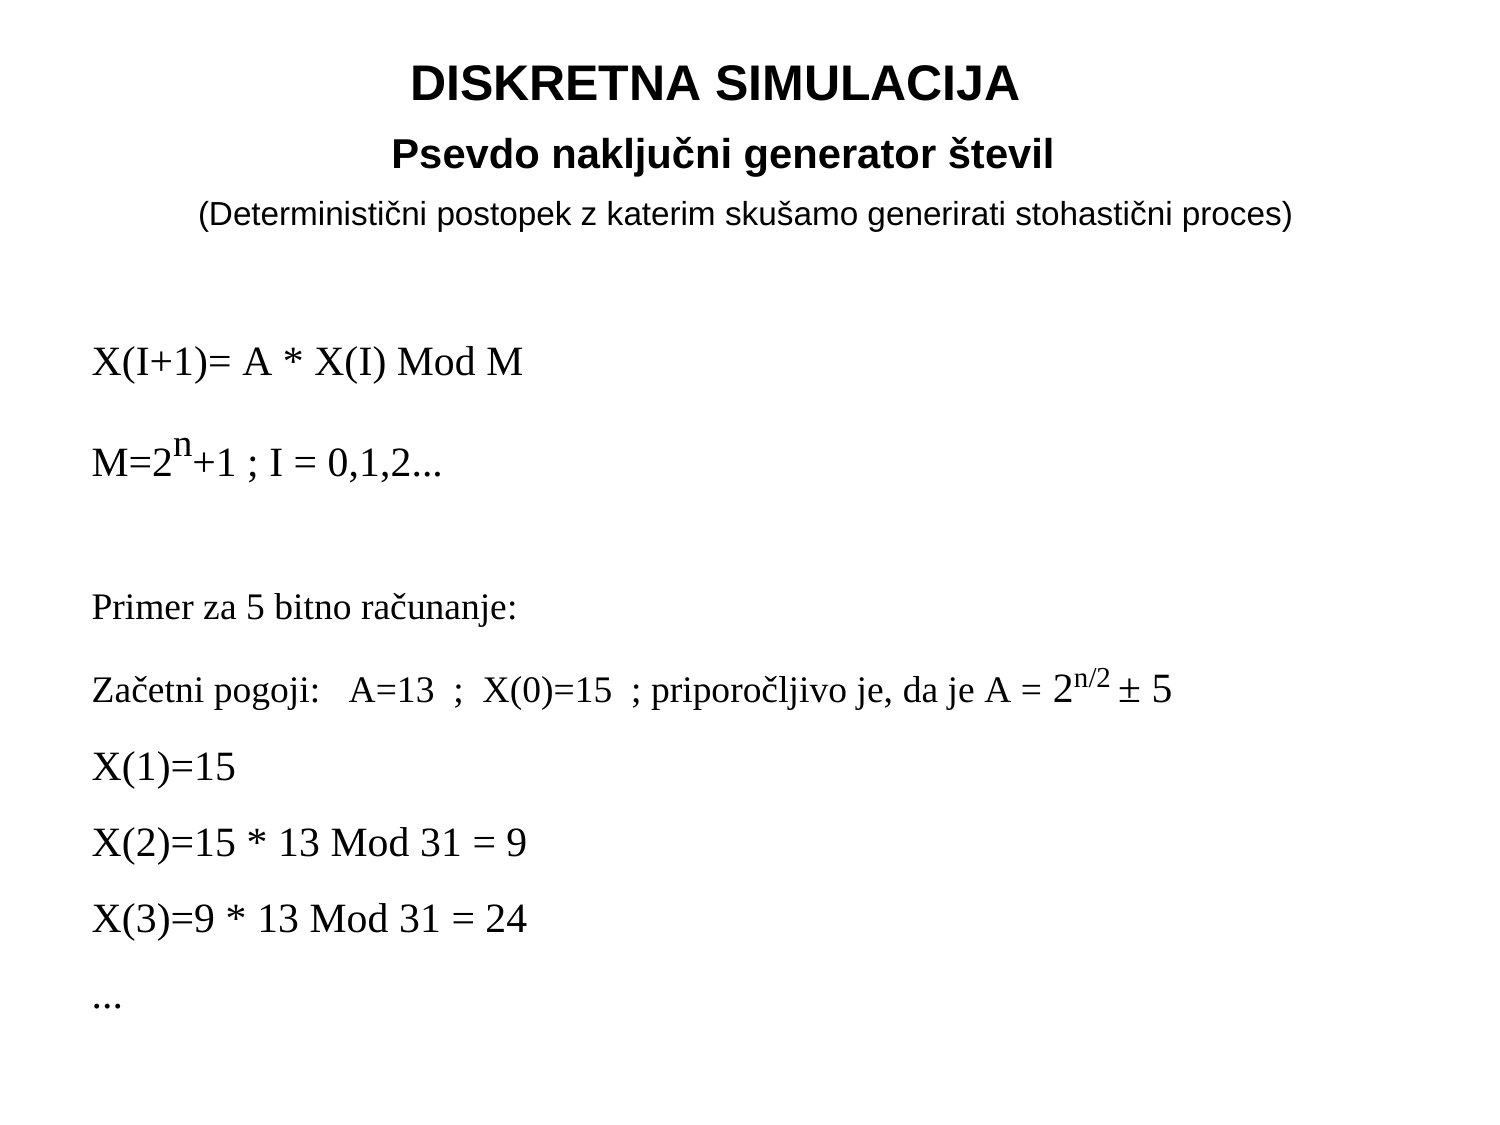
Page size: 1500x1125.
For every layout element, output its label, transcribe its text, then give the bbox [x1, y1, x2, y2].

text_box Psevdo naključni generator števil [218, 101, 1081, 184]
text_box X(I+1)= A * X(I) Mod M M=2n+1 ; I = 0,1,2... Primer za 5 bitno računanje: Začetni pogoji: A=13 ; X(0)=15 ; priporočljivo je, da je A = 2n/2 ± 5 X(1)=15 X(2)=15 * 13 Mod 31 = 9 X(3)=9 * 13 Mod 31 = 24 ... [76, 326, 1365, 1101]
text_box DISKRETNA SIMULACIJA [395, 42, 1353, 119]
text_box (Deterministični postopek z katerim skušamo generirati stohastični proces) [183, 184, 1310, 240]
